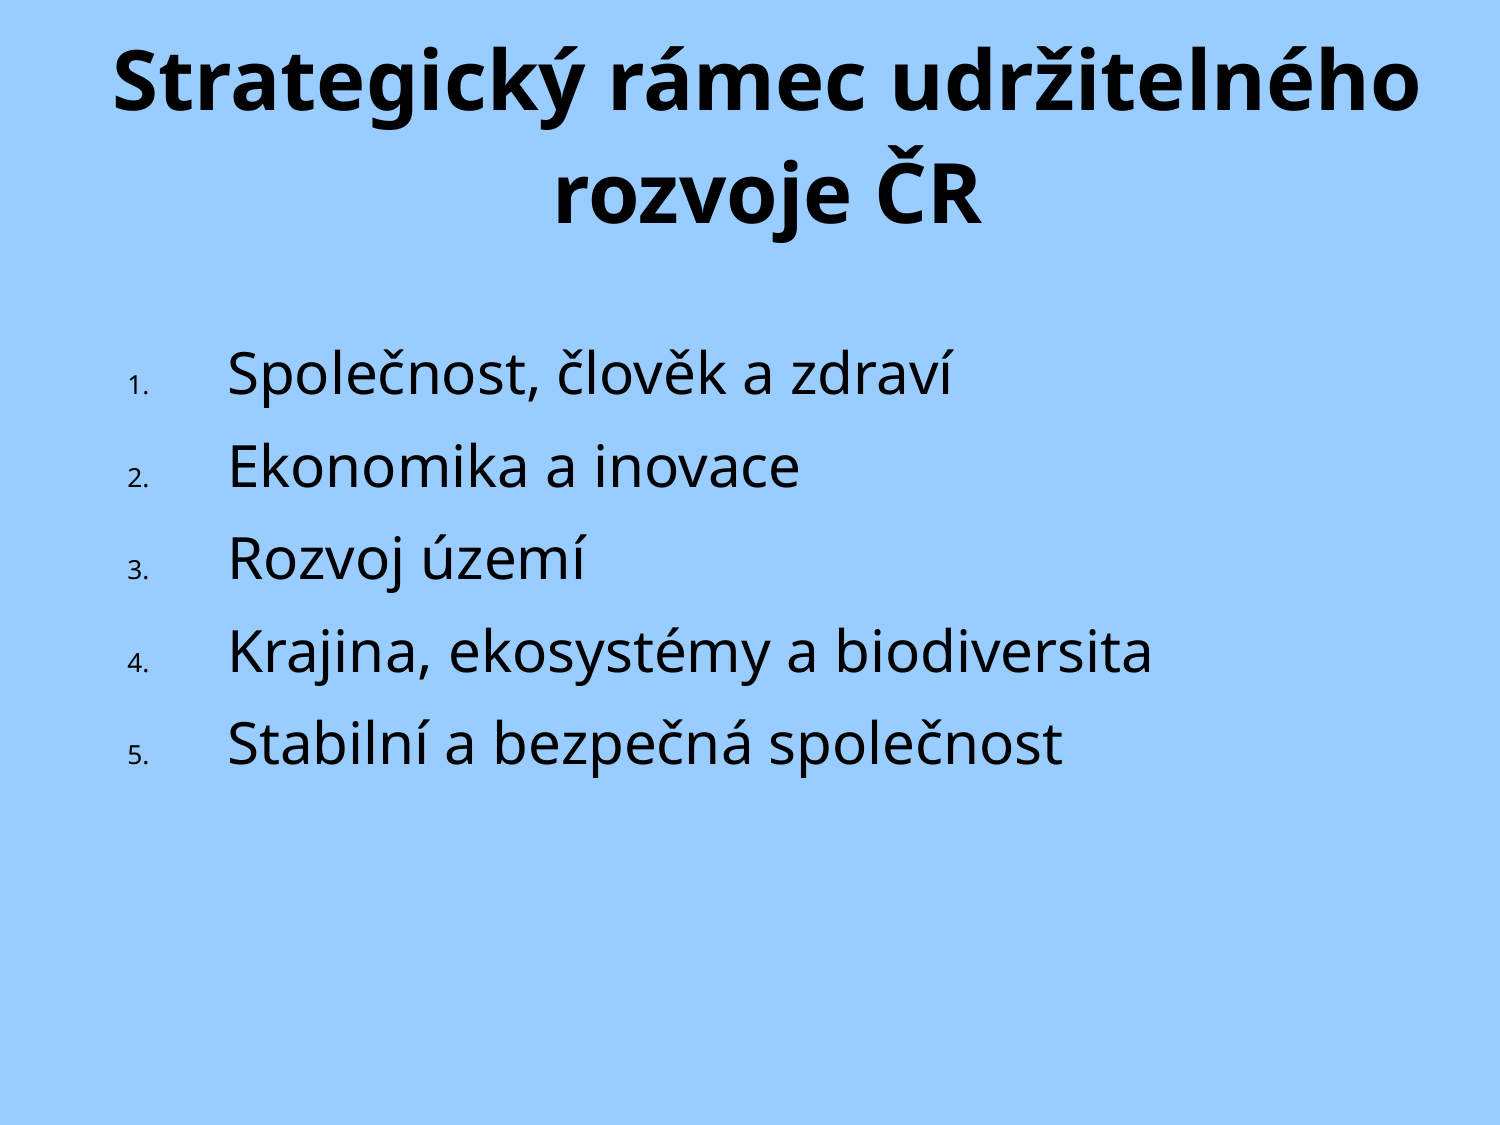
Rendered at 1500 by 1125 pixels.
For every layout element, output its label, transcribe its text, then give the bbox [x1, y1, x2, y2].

list Společnost, člověk a zdraví Ekonomika a inovace Rozvoj území Krajina, ekosystémy a biodiversita Stabilní a bezpečná společnost [112, 324, 1388, 950]
title Strategický rámec udržitelného rozvoje ČR [58, 46, 1477, 223]
